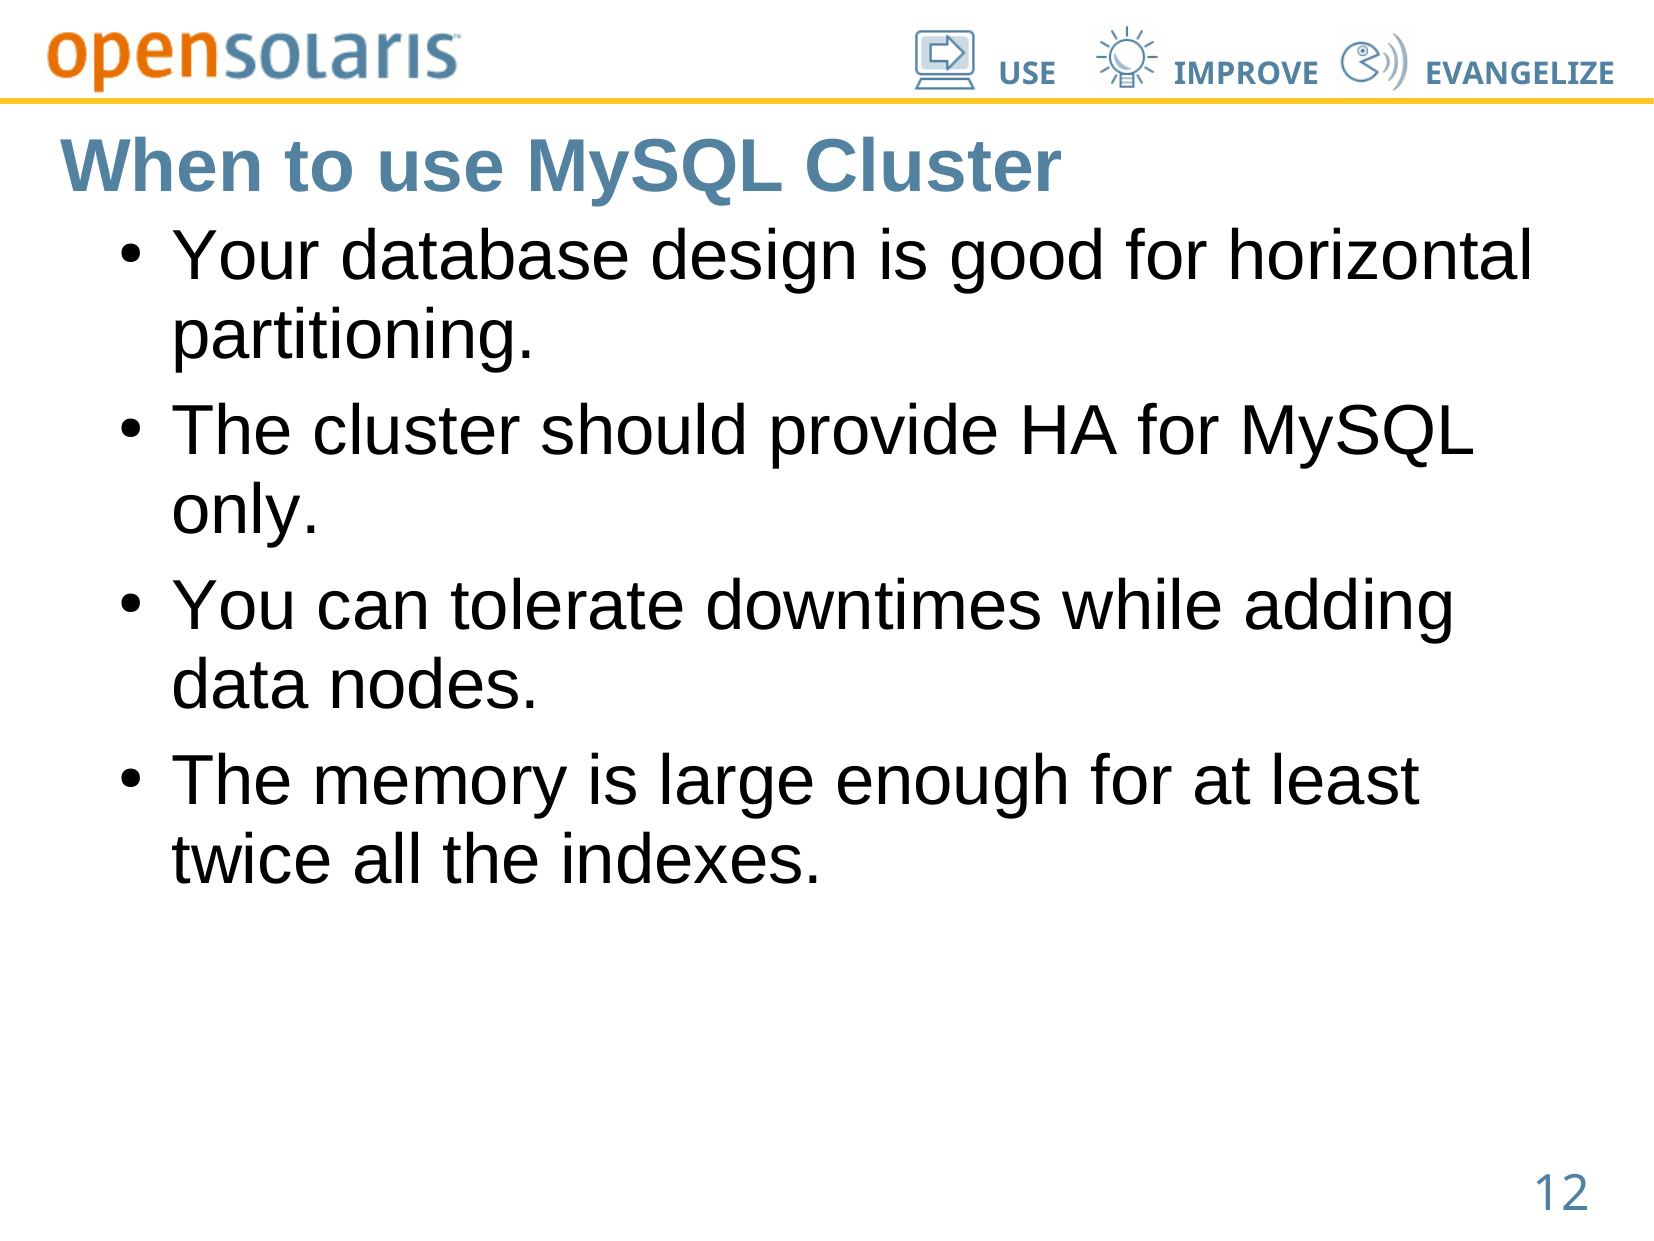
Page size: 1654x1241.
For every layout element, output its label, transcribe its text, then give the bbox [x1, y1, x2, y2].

picture [1093, 23, 1161, 91]
picture [46, 31, 462, 94]
picture [907, 22, 983, 98]
picture [1336, 24, 1412, 98]
list Your database design is good for horizontal partitioning. The cluster should provide HA for MySQL only. You can tolerate downtimes while adding data nodes. The memory is large enough for at least twice all the indexes. [100, 215, 1558, 1129]
title When to use MySQL Cluster [60, 120, 1534, 211]
